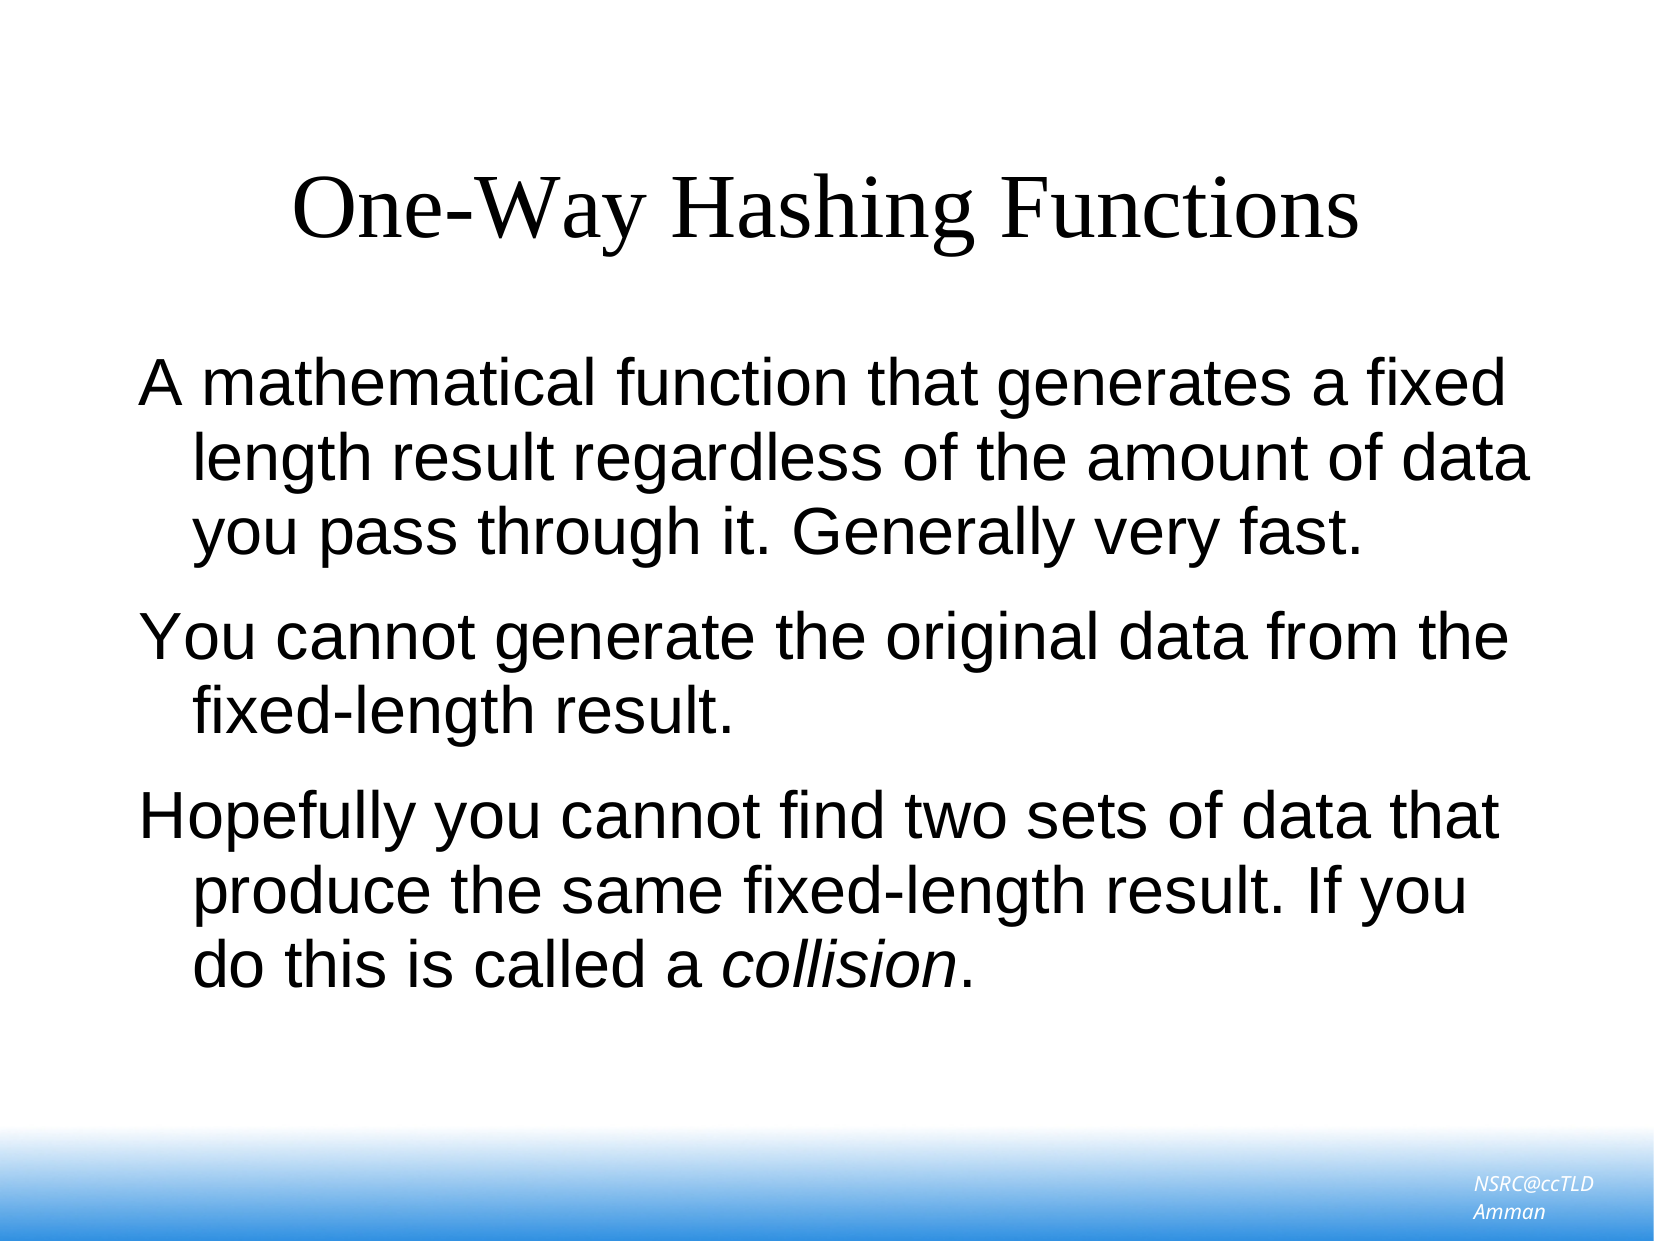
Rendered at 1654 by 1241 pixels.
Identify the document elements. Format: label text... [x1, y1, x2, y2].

title One-Way Hashing Functions [121, 102, 1534, 310]
list A mathematical function that generates a fixed length result regardless of the amount of data you pass through it. Generally very fast. You cannot generate the original data from the fixed-length result. Hopefully you cannot find two sets of data that produce the same fixed-length result. If you do this is called a collision. [121, 344, 1534, 1127]
picture [0, 1124, 1654, 1241]
